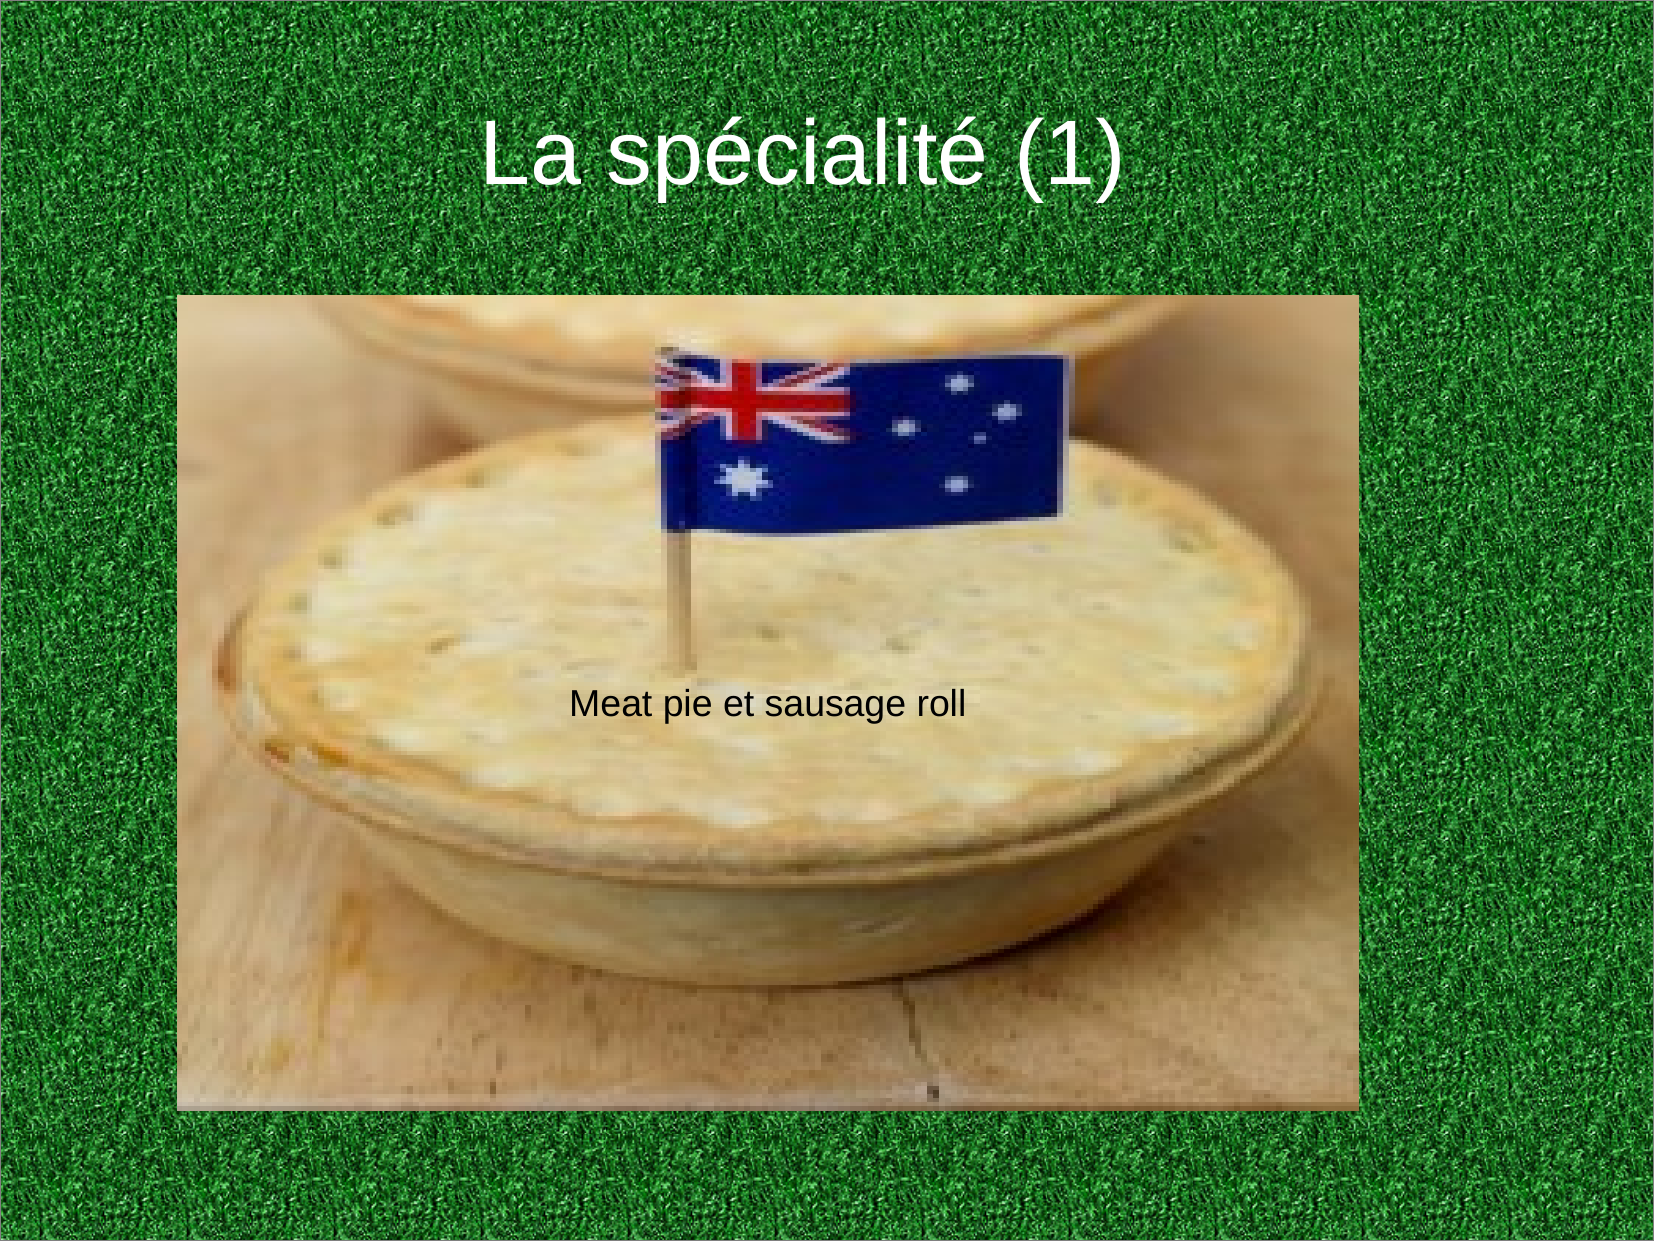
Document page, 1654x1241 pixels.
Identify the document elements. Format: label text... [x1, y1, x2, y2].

text_box La spécialité (1) [59, 49, 1548, 257]
picture [177, 295, 1359, 1111]
text_box [0, 0, 1654, 1241]
